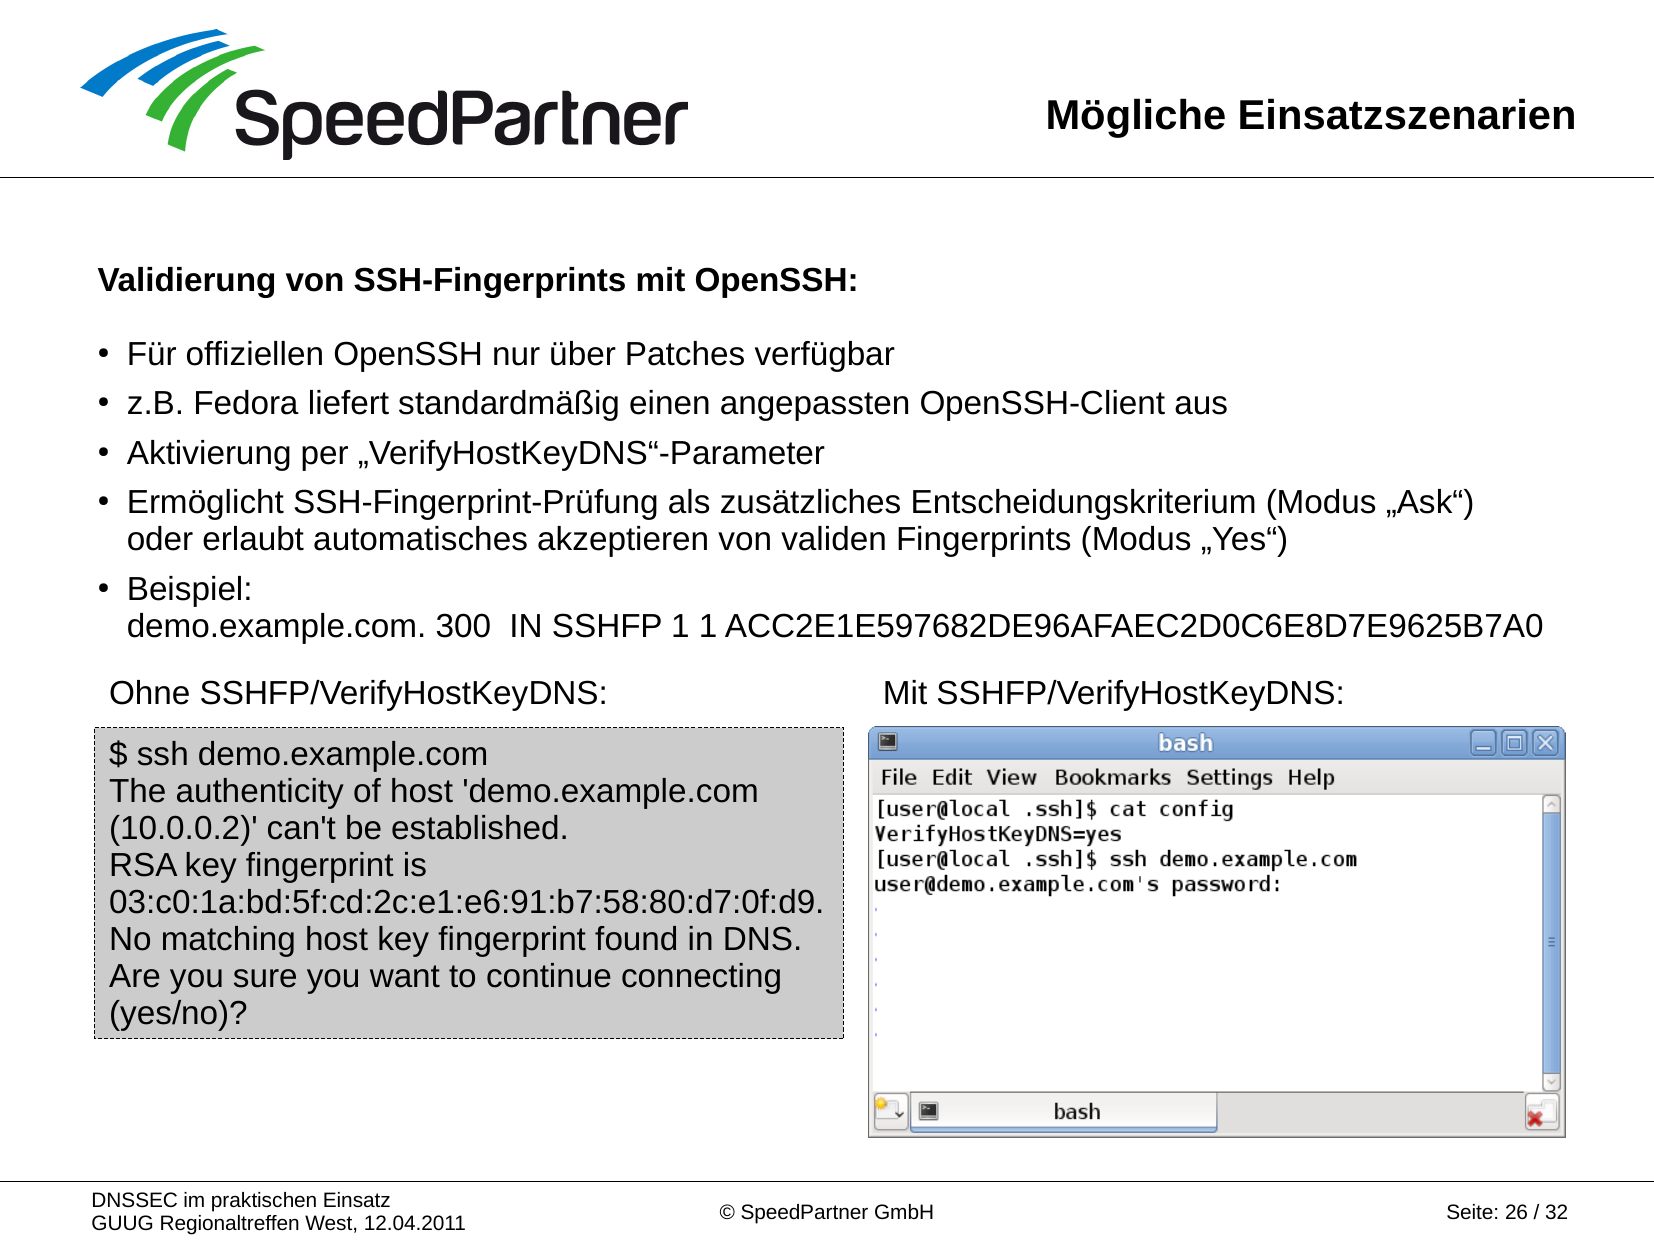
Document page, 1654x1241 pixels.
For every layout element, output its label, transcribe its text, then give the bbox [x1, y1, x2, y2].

text_box Validierung von SSH-Fingerprints mit OpenSSH: Für offiziellen OpenSSH nur über Patches verfügbar z.B. Fedora liefert standardmäßig einen angepassten OpenSSH-Client aus Aktivierung per „VerifyHostKeyDNS“-Parameter Ermöglicht SSH-Fingerprint-Prüfung als zusätzliches Entscheidungskriterium (Modus „Ask“) oder erlaubt automatisches akzeptieren von validen Fingerprints (Modus „Yes“) Beispiel: demo.example.com. 300 IN SSHFP 1 1 ACC2E1E597682DE96AFAEC2D0C6E8D7E9625B7A0 [82, 253, 1565, 1151]
text_box Ohne SSHFP/VerifyHostKeyDNS: [94, 667, 863, 720]
text_box $ ssh demo.example.com The authenticity of host 'demo.example.com (10.0.0.2)' can't be established. RSA key fingerprint is 03:c0:1a:bd:5f:cd:2c:e1:e6:91:b7:58:80:d7:0f:d9. No matching host key fingerprint found in DNS. Are you sure you want to continue connecting (yes/no)? [94, 727, 844, 1039]
title Mögliche Einsatzszenarien [590, 70, 1577, 160]
picture [868, 726, 1566, 1138]
text_box Mit SSHFP/VerifyHostKeyDNS: [868, 667, 1636, 720]
picture [80, 29, 688, 160]
